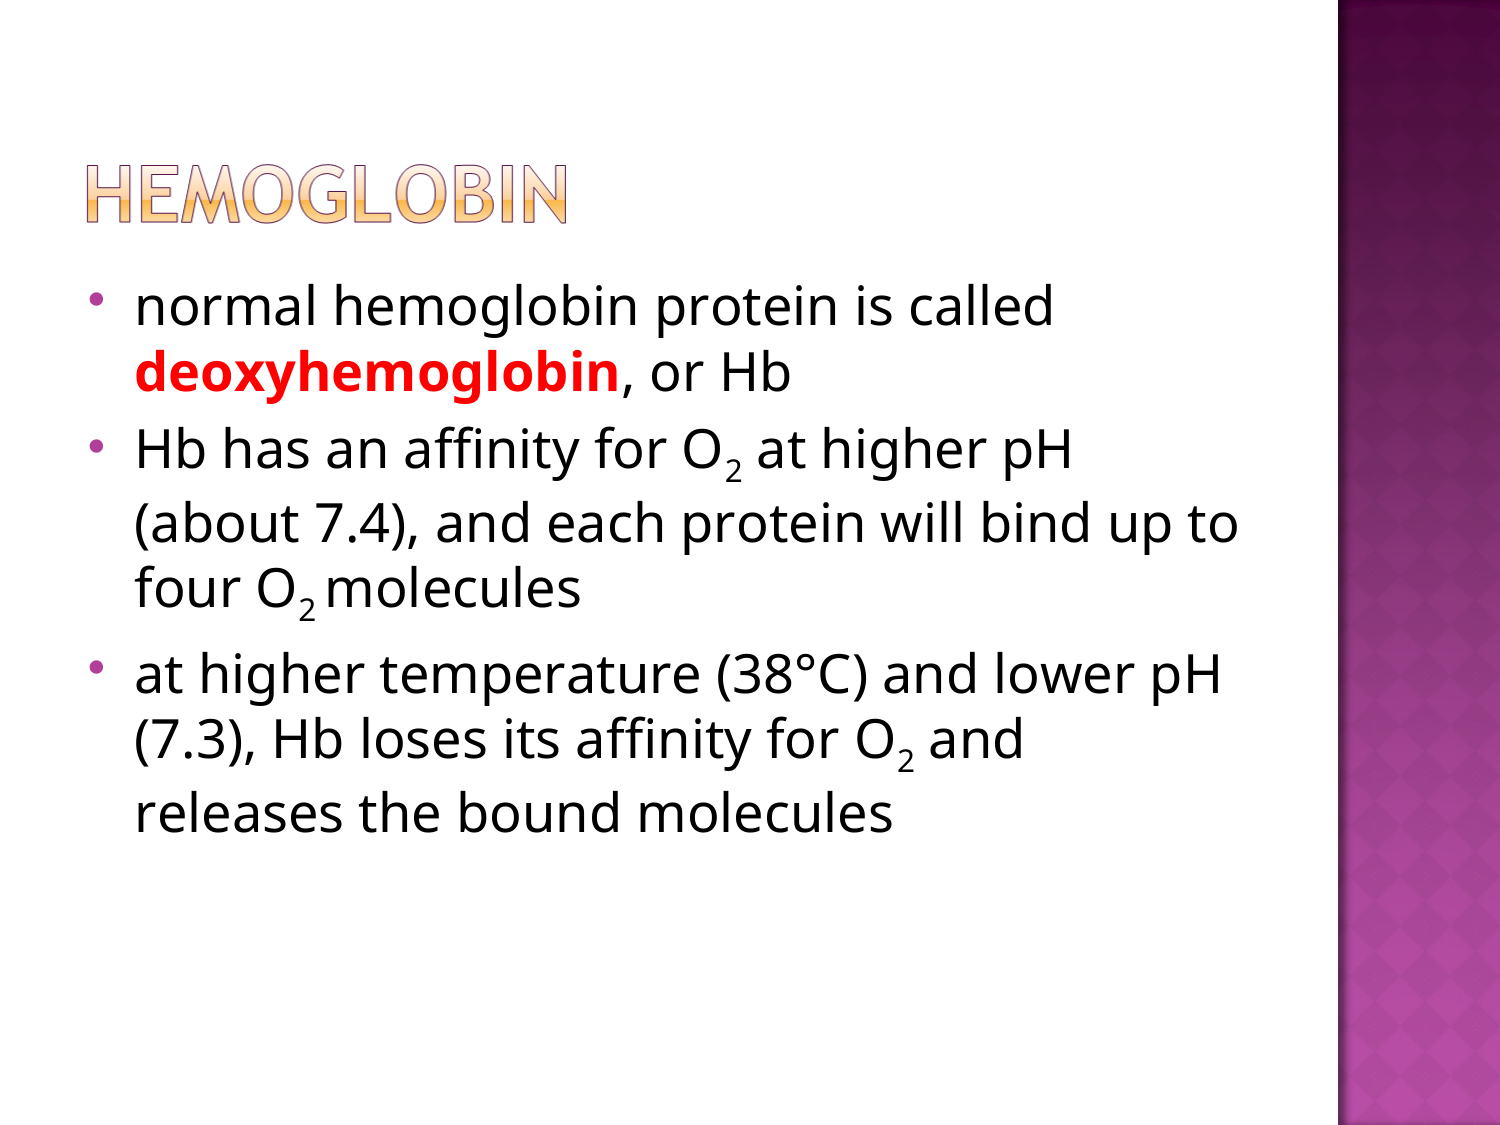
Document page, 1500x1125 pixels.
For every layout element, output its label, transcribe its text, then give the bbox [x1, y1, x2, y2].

text_box [34, 52, 1265, 241]
list normal hemoglobin protein is called deoxyhemoglobin, or Hb Hb has an affinity for O2 at higher pH (about 7.4), and each protein will bind up to four O2 molecules at higher temperature (38°C) and lower pH (7.3), Hb loses its affinity for O2 and releases the bound molecules [75, 263, 1263, 1060]
picture [1337, 0, 1500, 1125]
